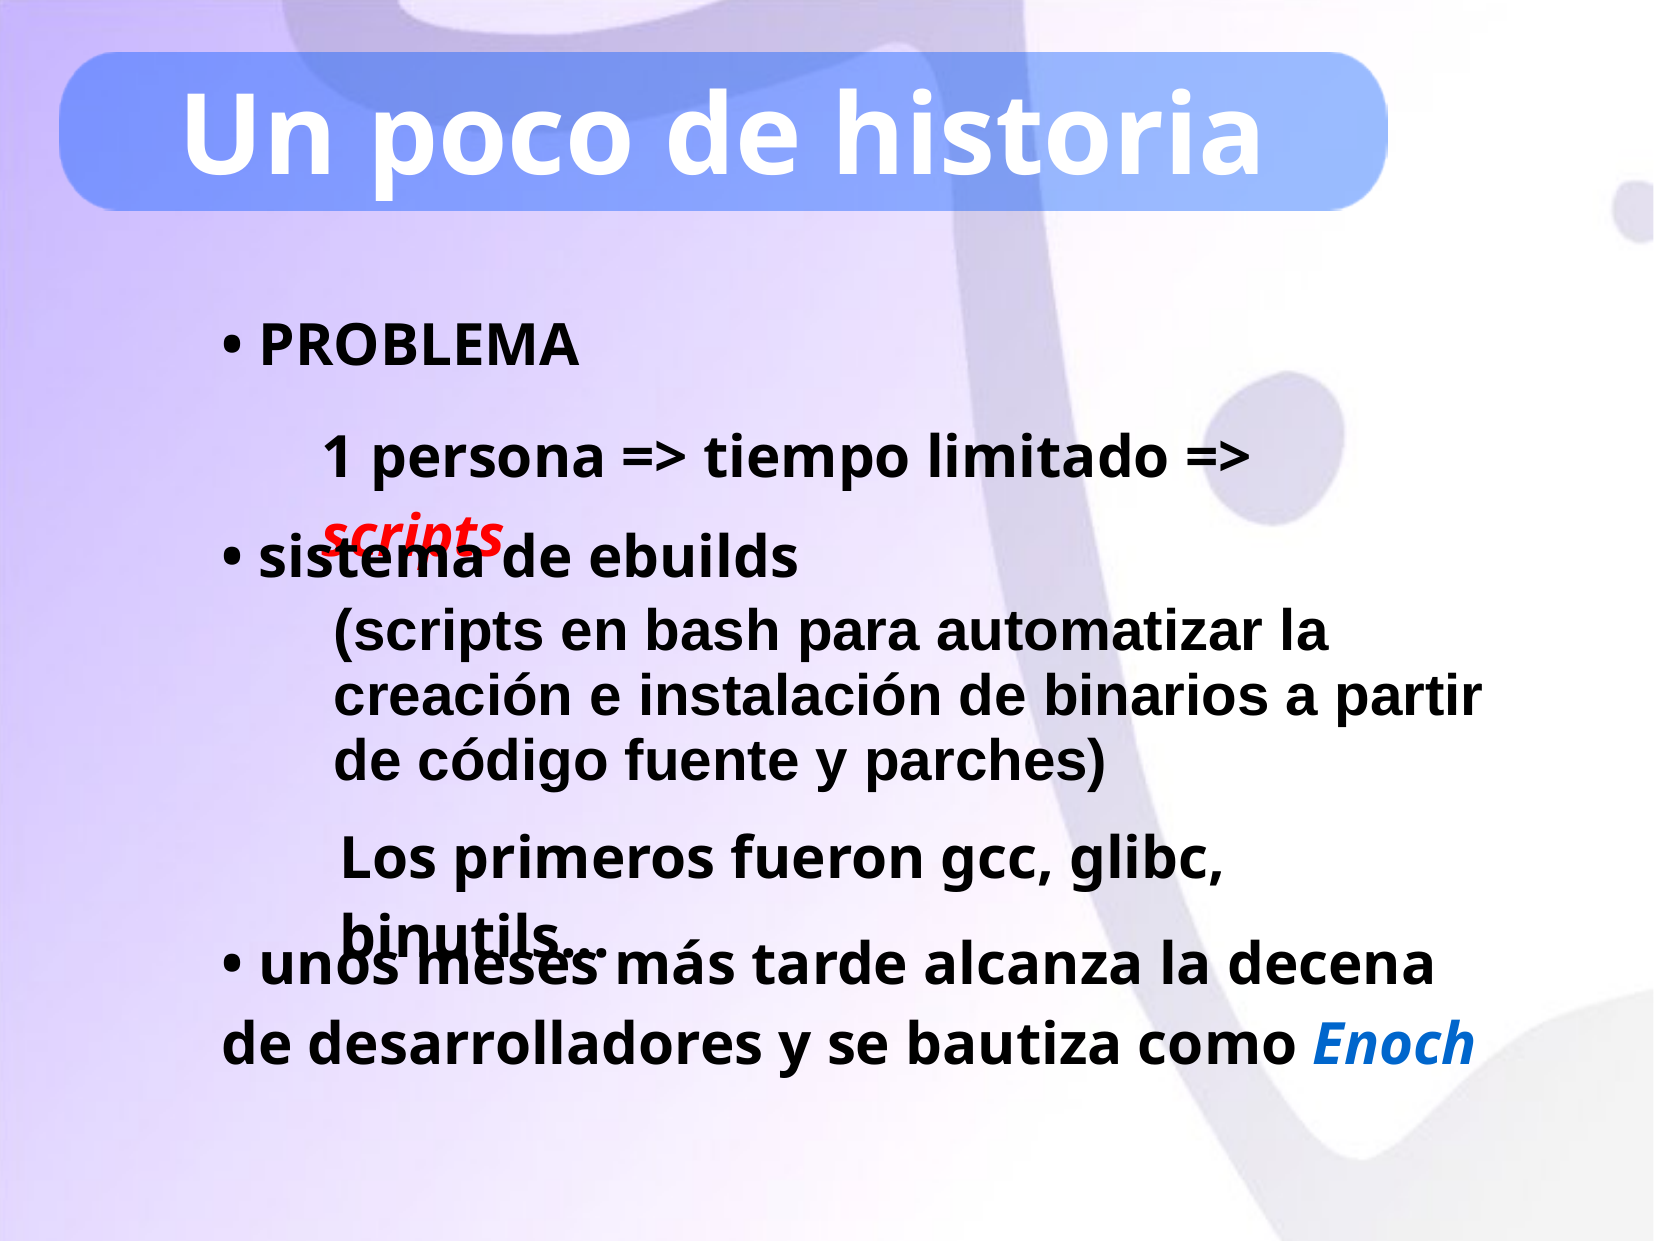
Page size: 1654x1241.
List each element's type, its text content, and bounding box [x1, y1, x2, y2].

text_box (scripts en bash para automatizar la creación e instalación de binarios a partir de código fuente y parches) [318, 590, 1506, 801]
text_box 1 persona => tiempo limitado => scripts [307, 407, 1459, 499]
text_box • unos meses más tarde alcanza la decena de desarrolladores y se bautiza como Enoch [206, 915, 1536, 1083]
text_box • PROBLEMA [206, 295, 1536, 387]
text_box • sistema de ebuilds [206, 507, 827, 599]
text_box Los primeros fueron gcc, glibc, binutils... [324, 809, 1512, 900]
picture [0, 0, 1654, 1241]
